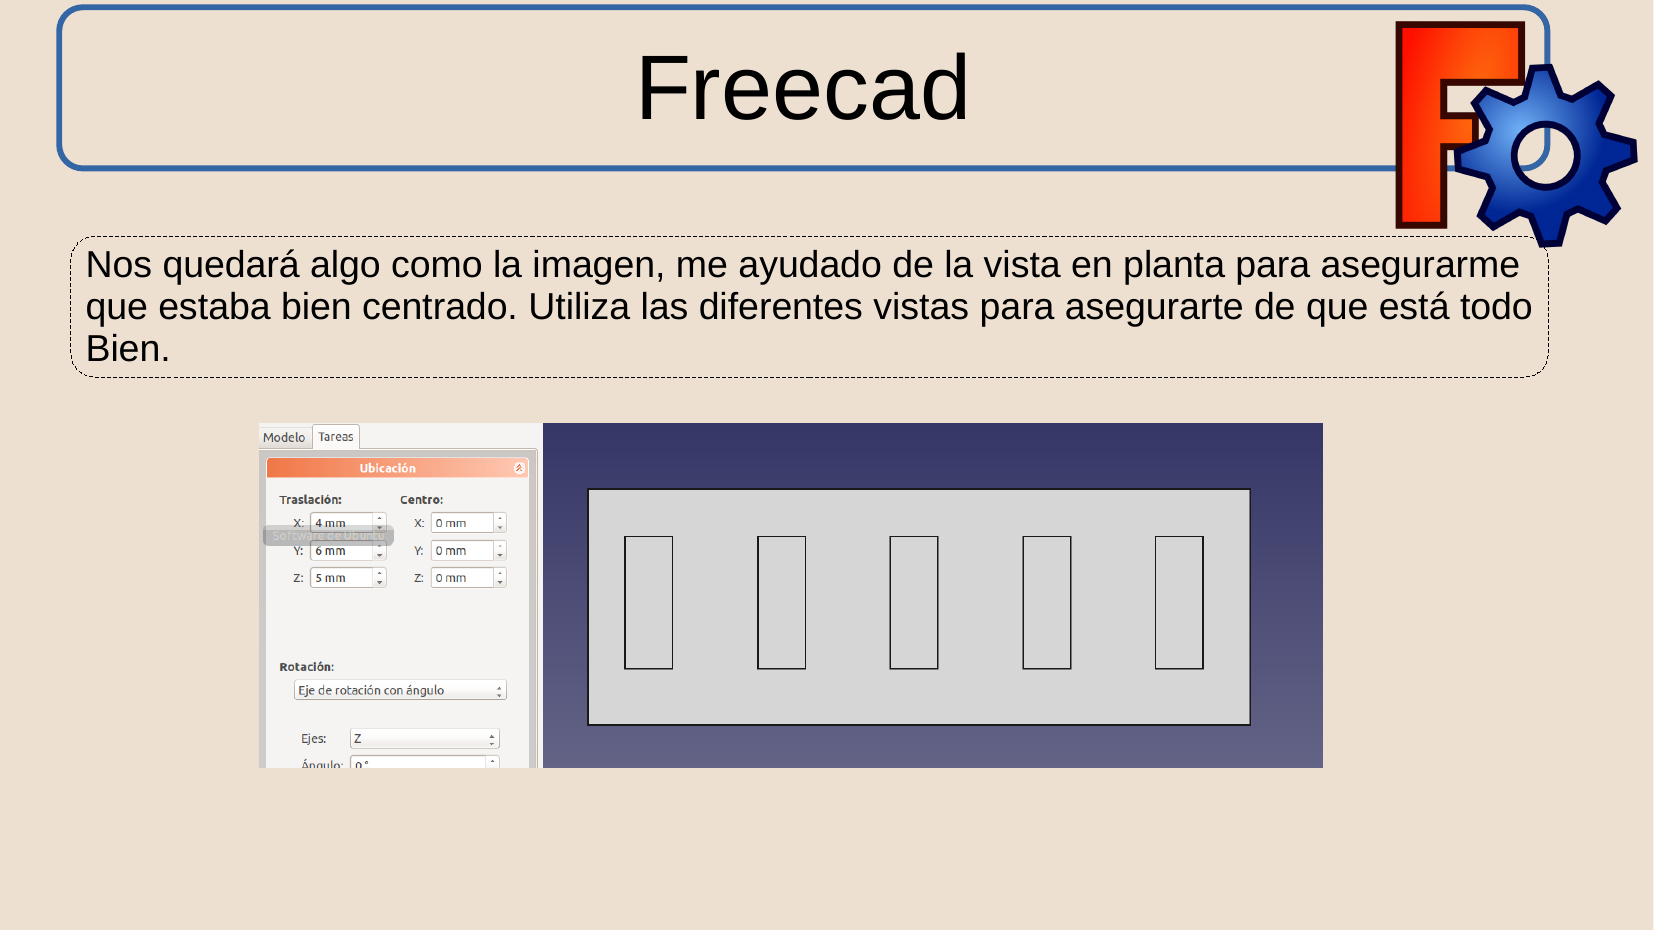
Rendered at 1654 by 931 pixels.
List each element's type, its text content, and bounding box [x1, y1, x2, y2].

picture [1381, 0, 1654, 271]
picture [259, 423, 1323, 768]
text_box Nos quedará algo como la imagen, me ayudado de la vista en planta para asegurarme que estaba bien centrado. Utiliza las diferentes vistas para asegurarte de que está todo Bien. [70, 236, 1549, 378]
title Freecad [59, 7, 1381, 169]
